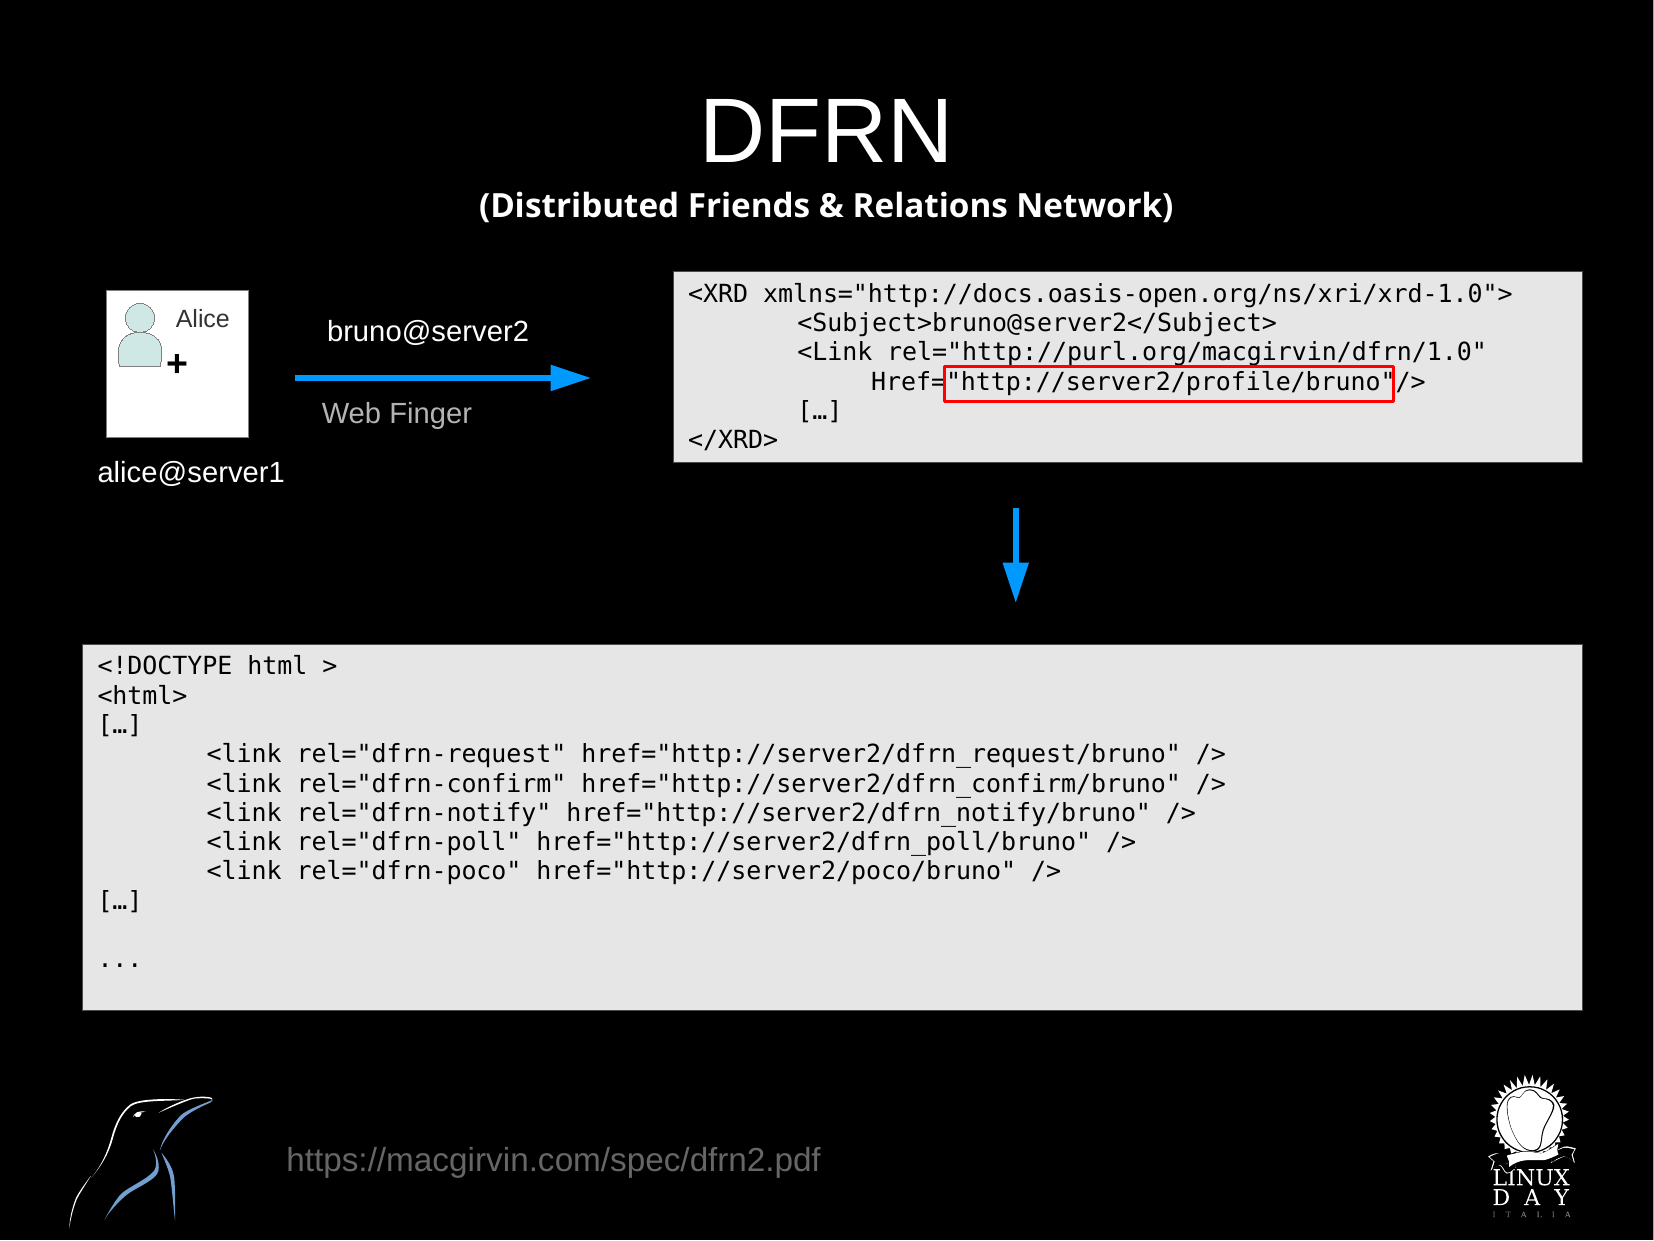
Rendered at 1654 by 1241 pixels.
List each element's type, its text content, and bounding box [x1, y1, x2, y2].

text_box Web Finger [307, 389, 559, 438]
text_box <!DOCTYPE html > <html> […] <link rel="dfrn-request" href="http://server2/dfrn_request/bruno" /> <link rel="dfrn-confirm" href="http://server2/dfrn_confirm/bruno" /> <link rel="dfrn-notify" href="http://server2/dfrn_notify/bruno" /> <link rel="dfrn-poll" href="http://server2/dfrn_poll/bruno" /> <link rel="dfrn-poco" href="http://server2/poco/bruno" /> […] ... [82, 644, 1583, 1011]
text_box bruno@server2 [312, 307, 615, 355]
list [82, 290, 1571, 644]
text_box <XRD xmlns="http://docs.oasis-open.org/ns/xri/xrd-1.0"> <Subject>bruno@server2</Subject> <Link rel="http://purl.org/macgirvin/dfrn/1.0" Href="http://server2/profile/bruno"/> […] </XRD> [673, 271, 1583, 463]
text_box [118, 303, 162, 367]
text_box alice@server1 [82, 448, 371, 497]
title DFRN (Distributed Friends & Relations Network) [82, 49, 1571, 257]
text_box Alice [160, 297, 245, 341]
text_box + [106, 290, 249, 438]
text_box https://macgirvin.com/spec/dfrn2.pdf [271, 1133, 1441, 1186]
